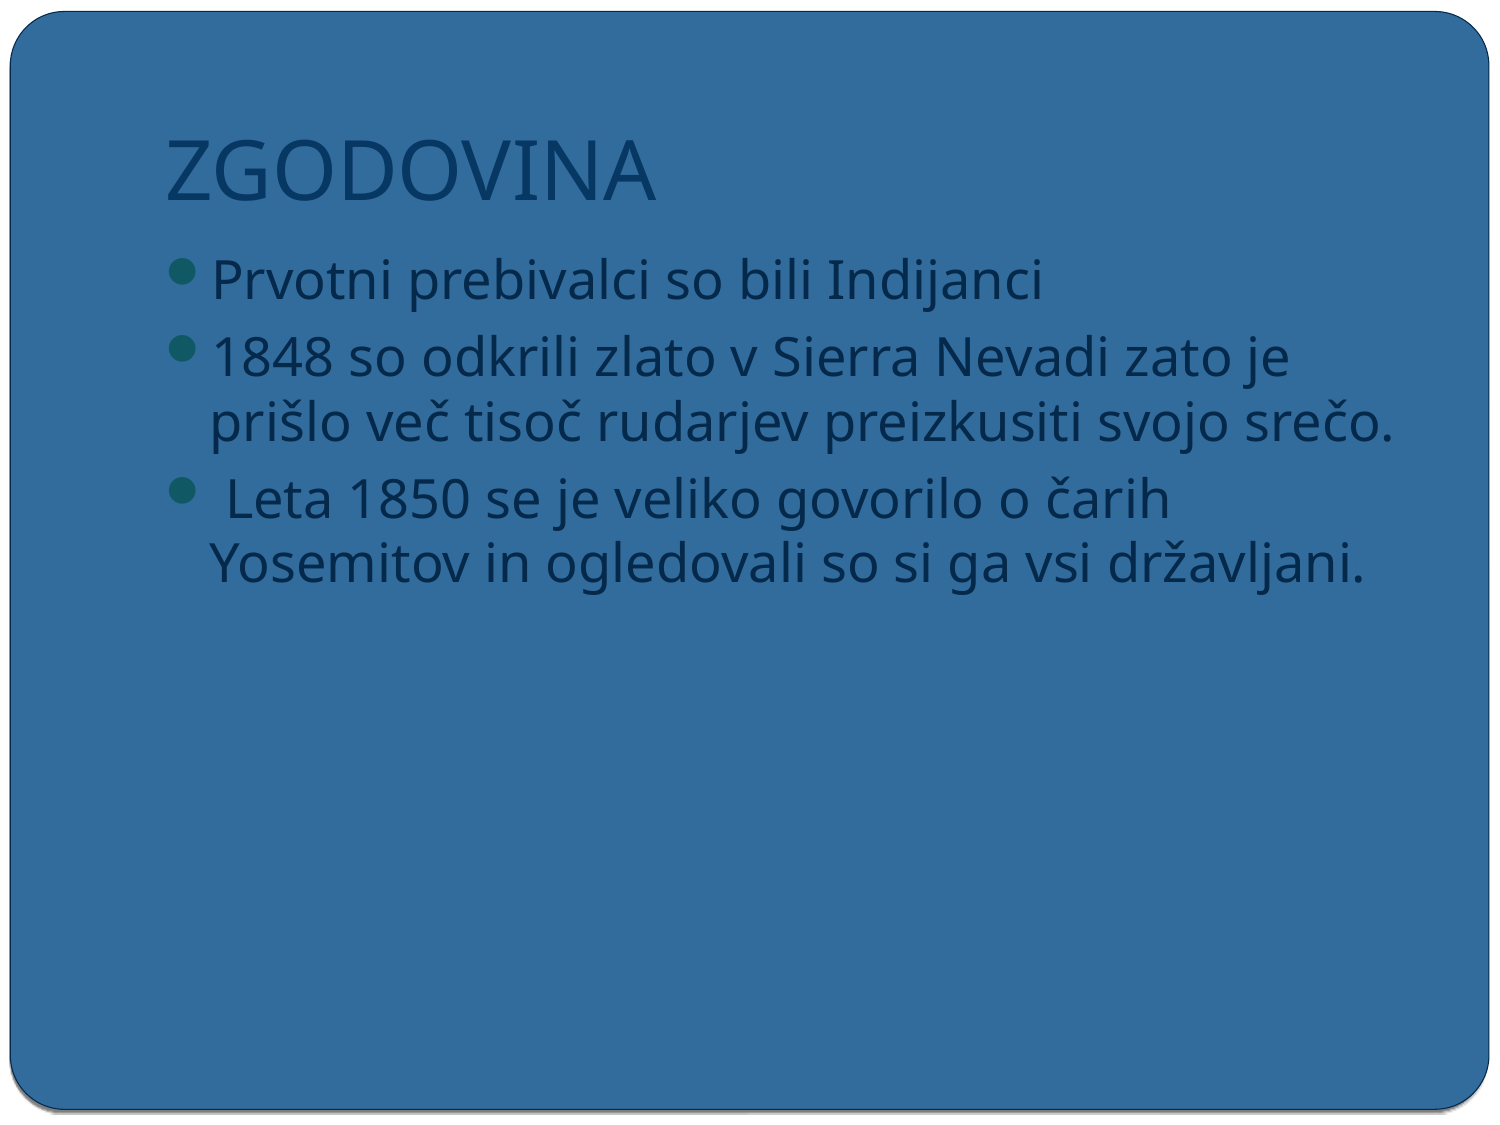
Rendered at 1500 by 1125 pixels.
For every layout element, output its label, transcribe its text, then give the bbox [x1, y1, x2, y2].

list Prvotni prebivalci so bili Indijanci 1848 so odkrili zlato v Sierra Nevadi zato je prišlo več tisoč rudarjev preizkusiti svojo srečo. Leta 1850 se je veliko govorilo o čarih Yosemitov in ogledovali so si ga vsi državljani. [150, 237, 1425, 988]
title ZGODOVINA [150, 45, 1425, 233]
